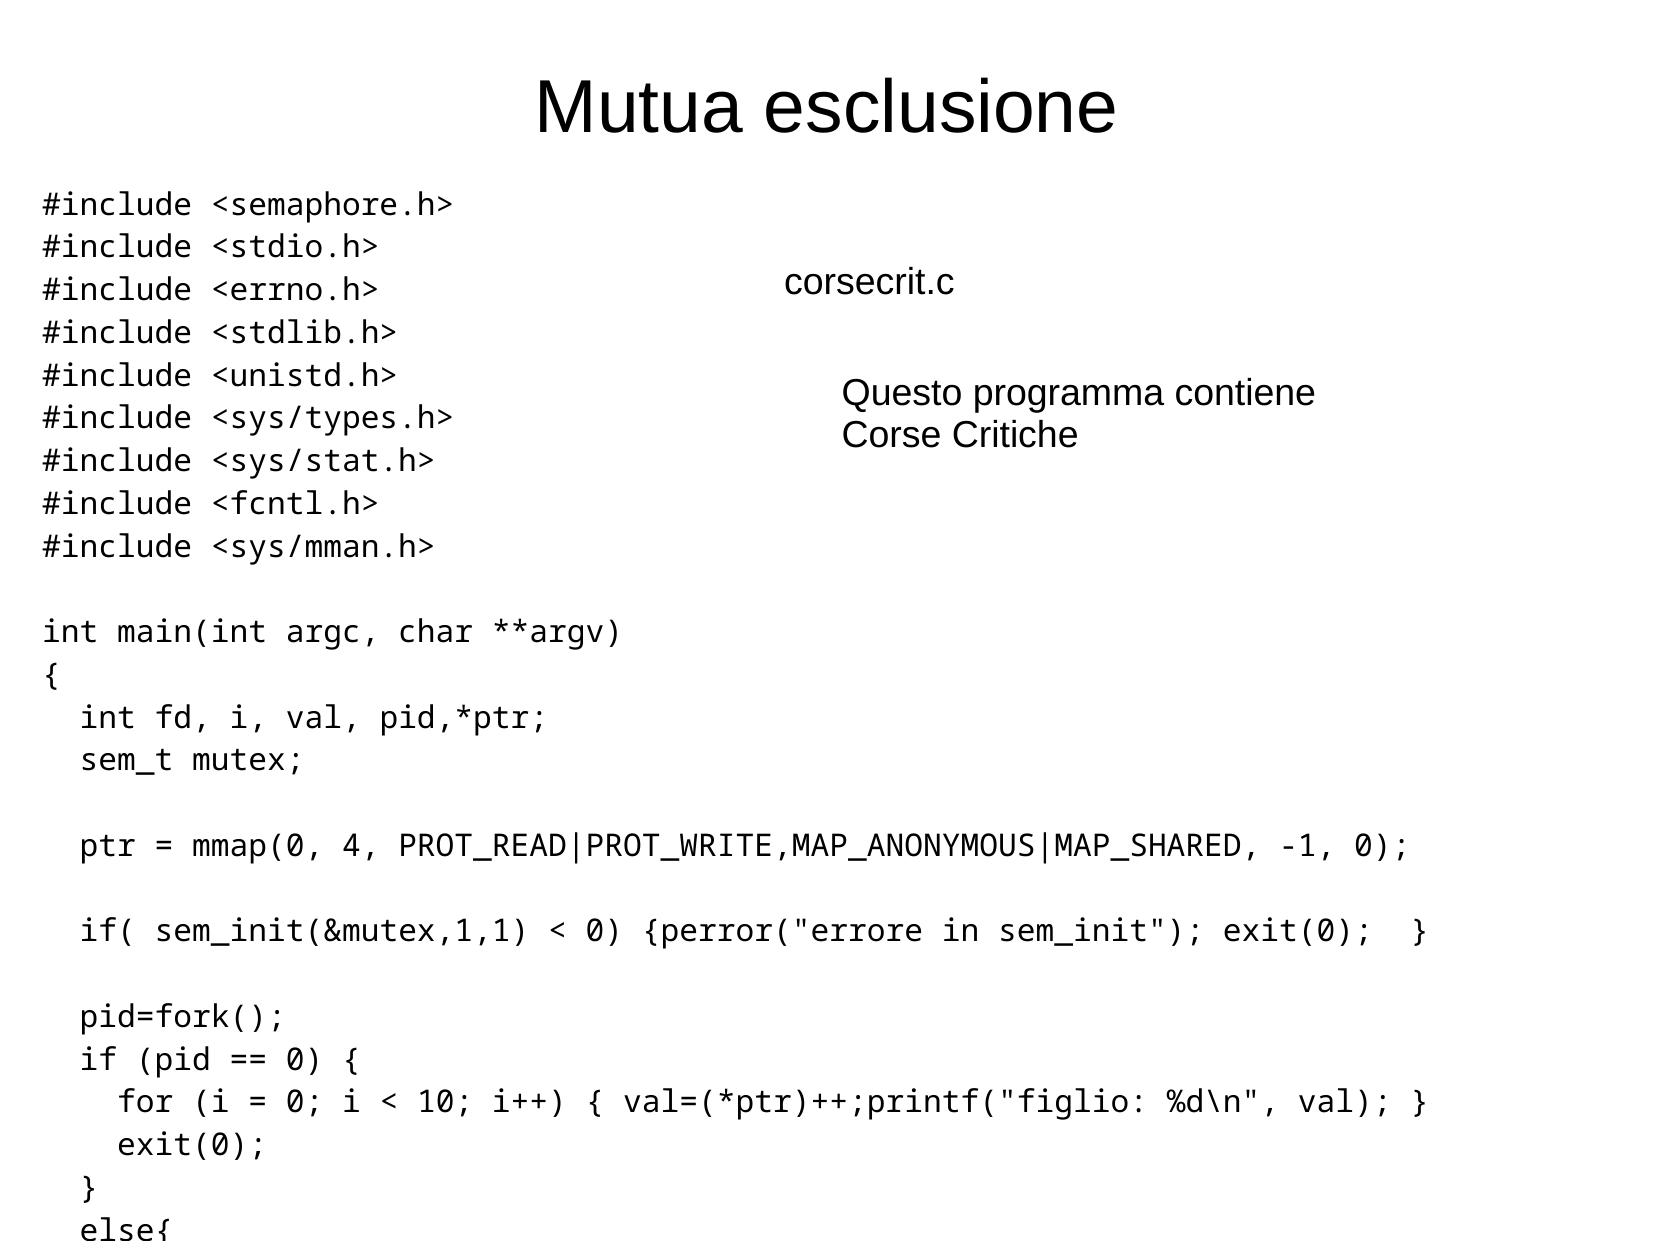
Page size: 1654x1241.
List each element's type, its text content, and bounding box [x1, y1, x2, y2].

text_box corsecrit.c [769, 253, 1545, 310]
title Mutua esclusione [82, 2, 1571, 174]
text_box #include <semaphore.h> #include <stdio.h> #include <errno.h> #include <stdlib.h> #include <unistd.h> #include <sys/types.h> #include <sys/stat.h> #include <fcntl.h> #include <sys/mman.h> int main(int argc, char **argv) { int fd, i, val, pid,*ptr; sem_t mutex; ptr = mmap(0, 4, PROT_READ|PROT_WRITE,MAP_ANONYMOUS|MAP_SHARED, -1, 0); if( sem_init(&mutex,1,1) < 0) {perror("errore in sem_init"); exit(0); } pid=fork(); if (pid == 0) { for (i = 0; i < 10; i++) { val=(*ptr)++;printf("figlio: %d\n", val); } exit(0); } else{ for (i = 0; i < 10; i++) { val=(*ptr)++; printf("padre: %d\n", val); } exit(0); } } [27, 174, 1636, 1241]
text_box Questo programma contiene Corse Critiche [826, 363, 1350, 463]
